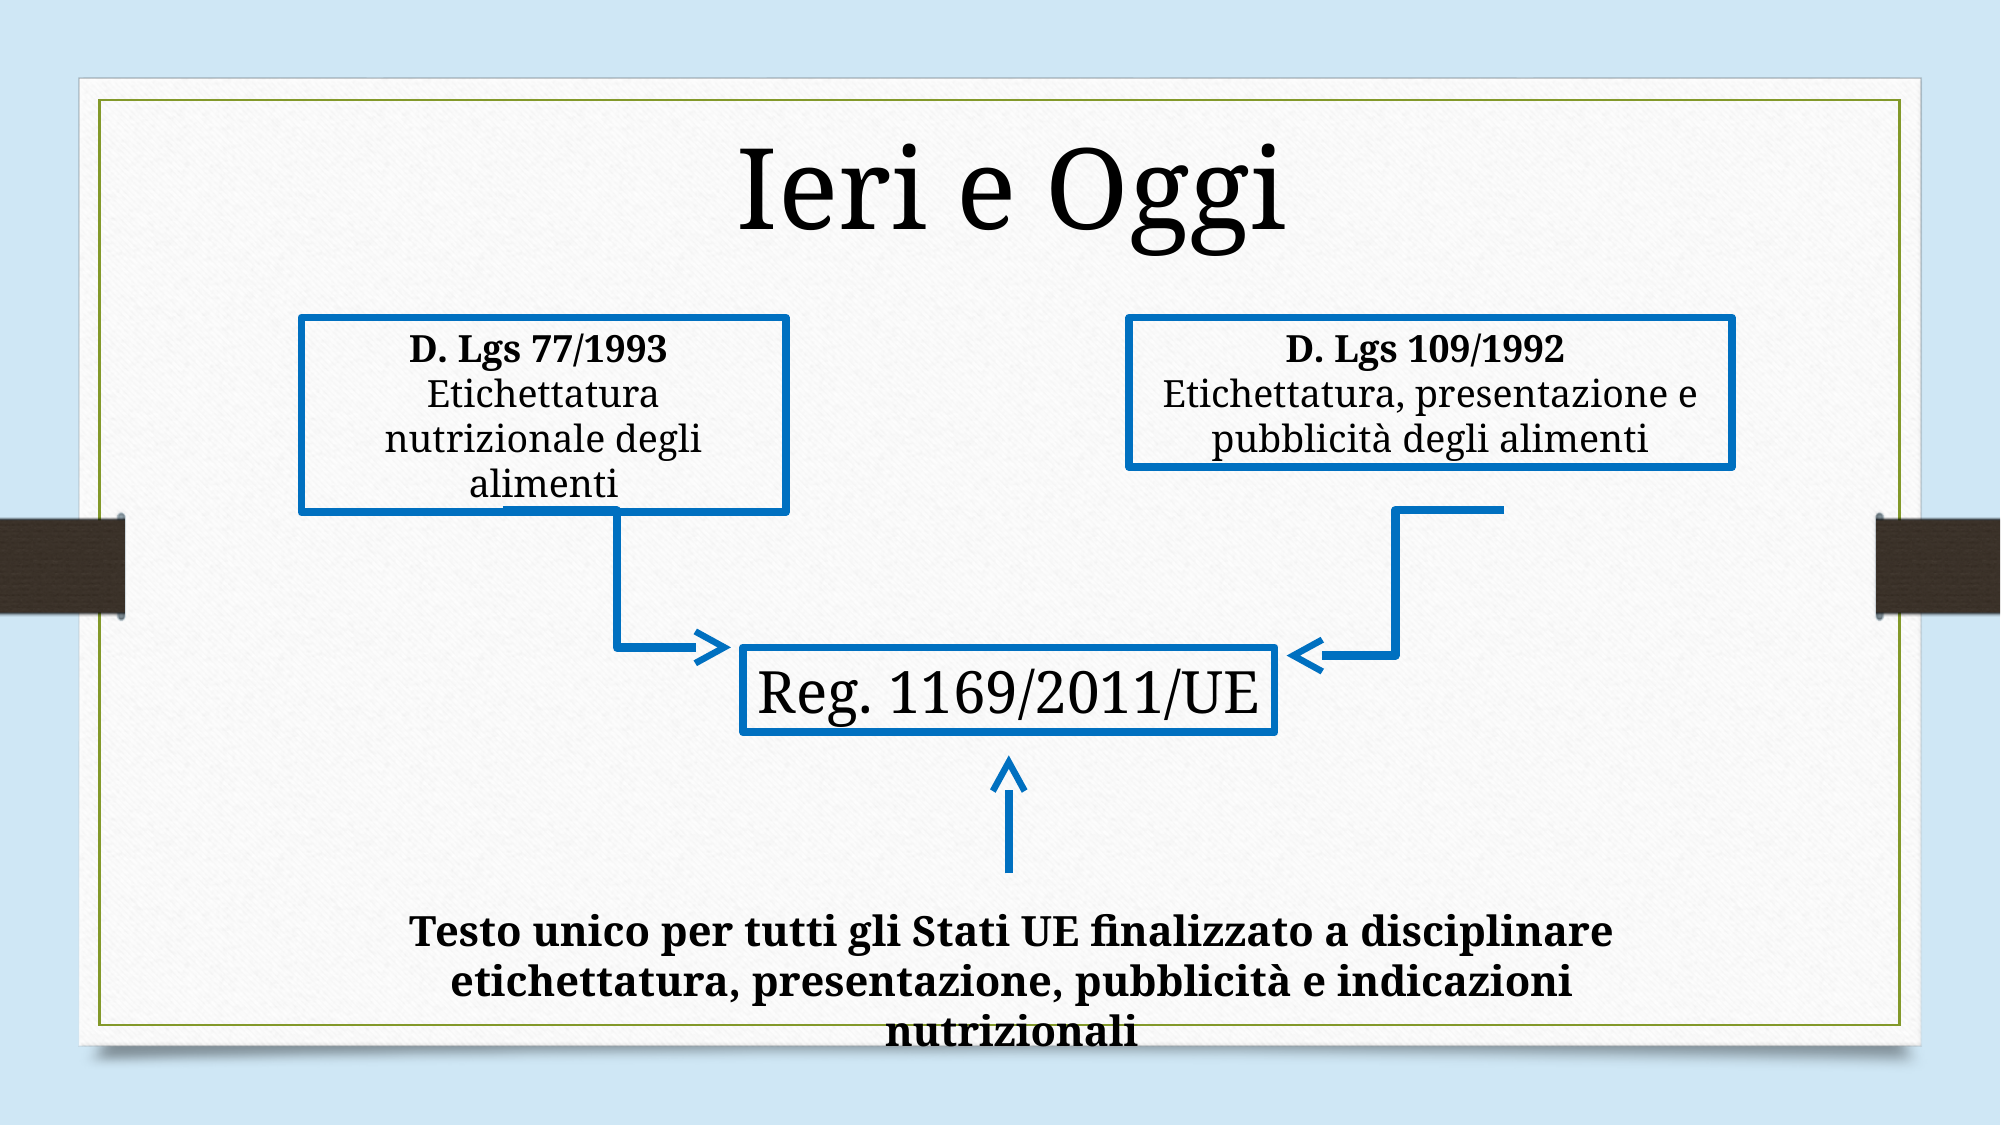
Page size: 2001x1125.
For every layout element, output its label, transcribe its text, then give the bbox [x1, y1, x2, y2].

text_box Testo unico per tutti gli Stati UE finalizzato a disciplinare etichettatura, presentazione, pubblicità e indicazioni nutrizionali [326, 897, 1697, 1063]
text_box Reg. 1169/2011/UE [742, 647, 1275, 733]
picture [0, 0, 2001, 1125]
text_box D. Lgs 109/1992 Etichettatura, presentazione e pubblicità degli alimenti [1129, 317, 1732, 468]
text_box Ieri e Oggi [722, 109, 1302, 260]
text_box D. Lgs 77/1993 Etichettatura nutrizionale degli alimenti [301, 317, 786, 513]
